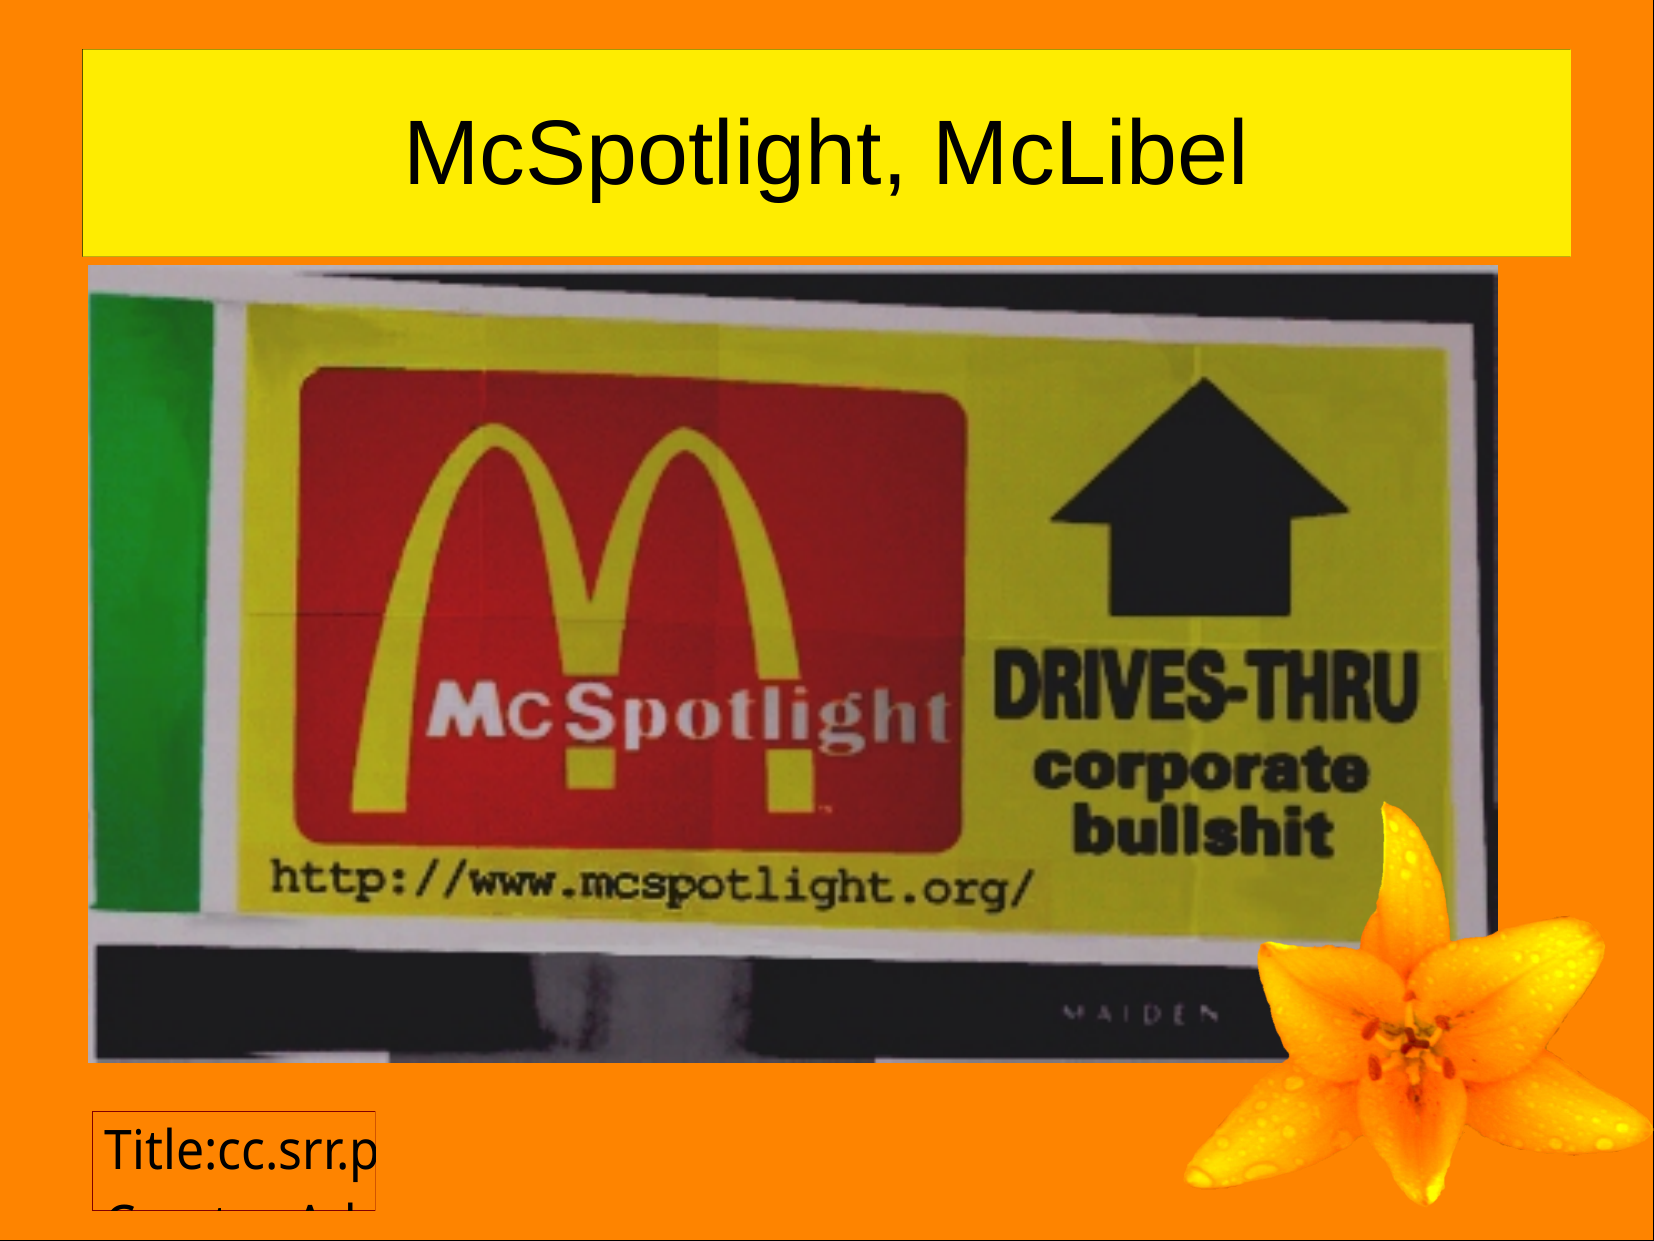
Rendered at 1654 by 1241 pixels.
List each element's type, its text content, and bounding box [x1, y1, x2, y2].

title McSpotlight, McLibel [82, 49, 1571, 257]
picture [88, 265, 1654, 1241]
picture [88, 1108, 376, 1211]
text_box [0, 0, 1654, 1241]
